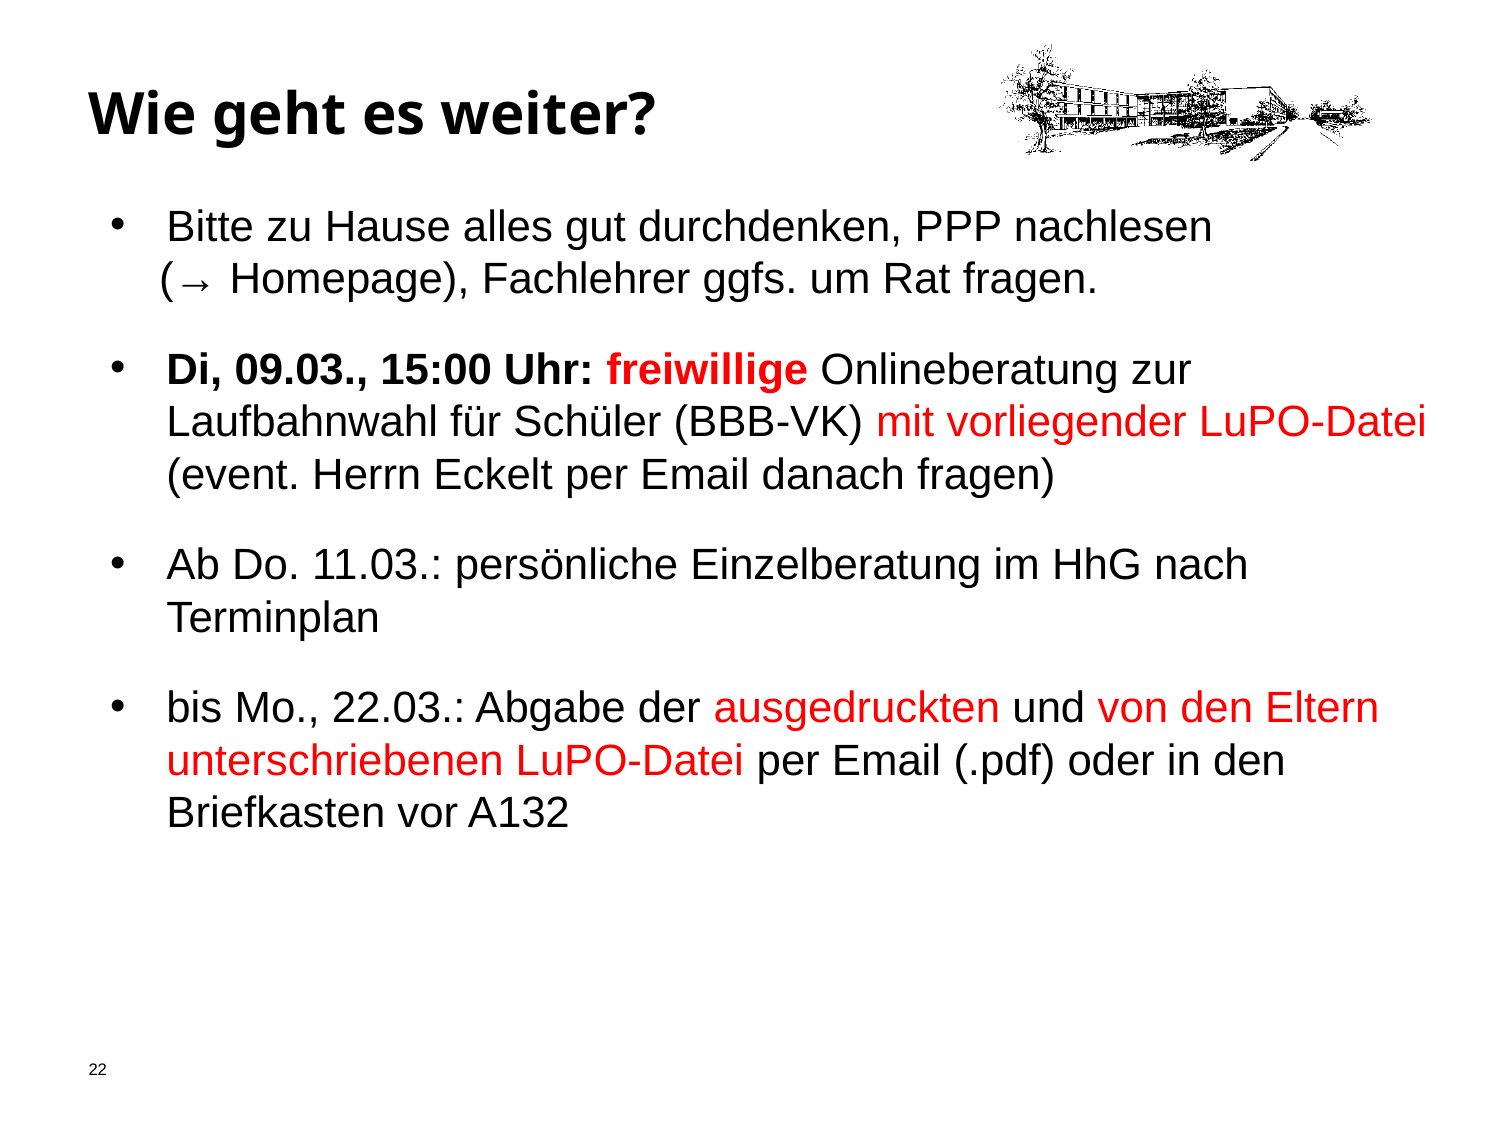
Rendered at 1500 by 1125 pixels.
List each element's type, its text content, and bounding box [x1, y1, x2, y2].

list Bitte zu Hause alles gut durchdenken, PPP nachlesen (→ Homepage), Fachlehrer ggfs. um Rat fragen. Di, 09.03., 15:00 Uhr: freiwillige Onlineberatung zur Laufbahnwahl für Schüler (BBB-VK) mit vorliegender LuPO-Datei (event. Herrn Eckelt per Email danach fragen) Ab Do. 11.03.: persönliche Einzelberatung im HhG nach Terminplan bis Mo., 22.03.: Abgabe der ausgedruckten und von den Eltern unterschriebenen LuPO-Datei per Email (.pdf) oder in den Briefkasten vor A132 [110, 197, 1434, 1033]
picture [982, 32, 1378, 163]
text_box <Foliennummer> [88, 1058, 136, 1115]
title Wie geht es weiter? [88, 76, 1412, 198]
